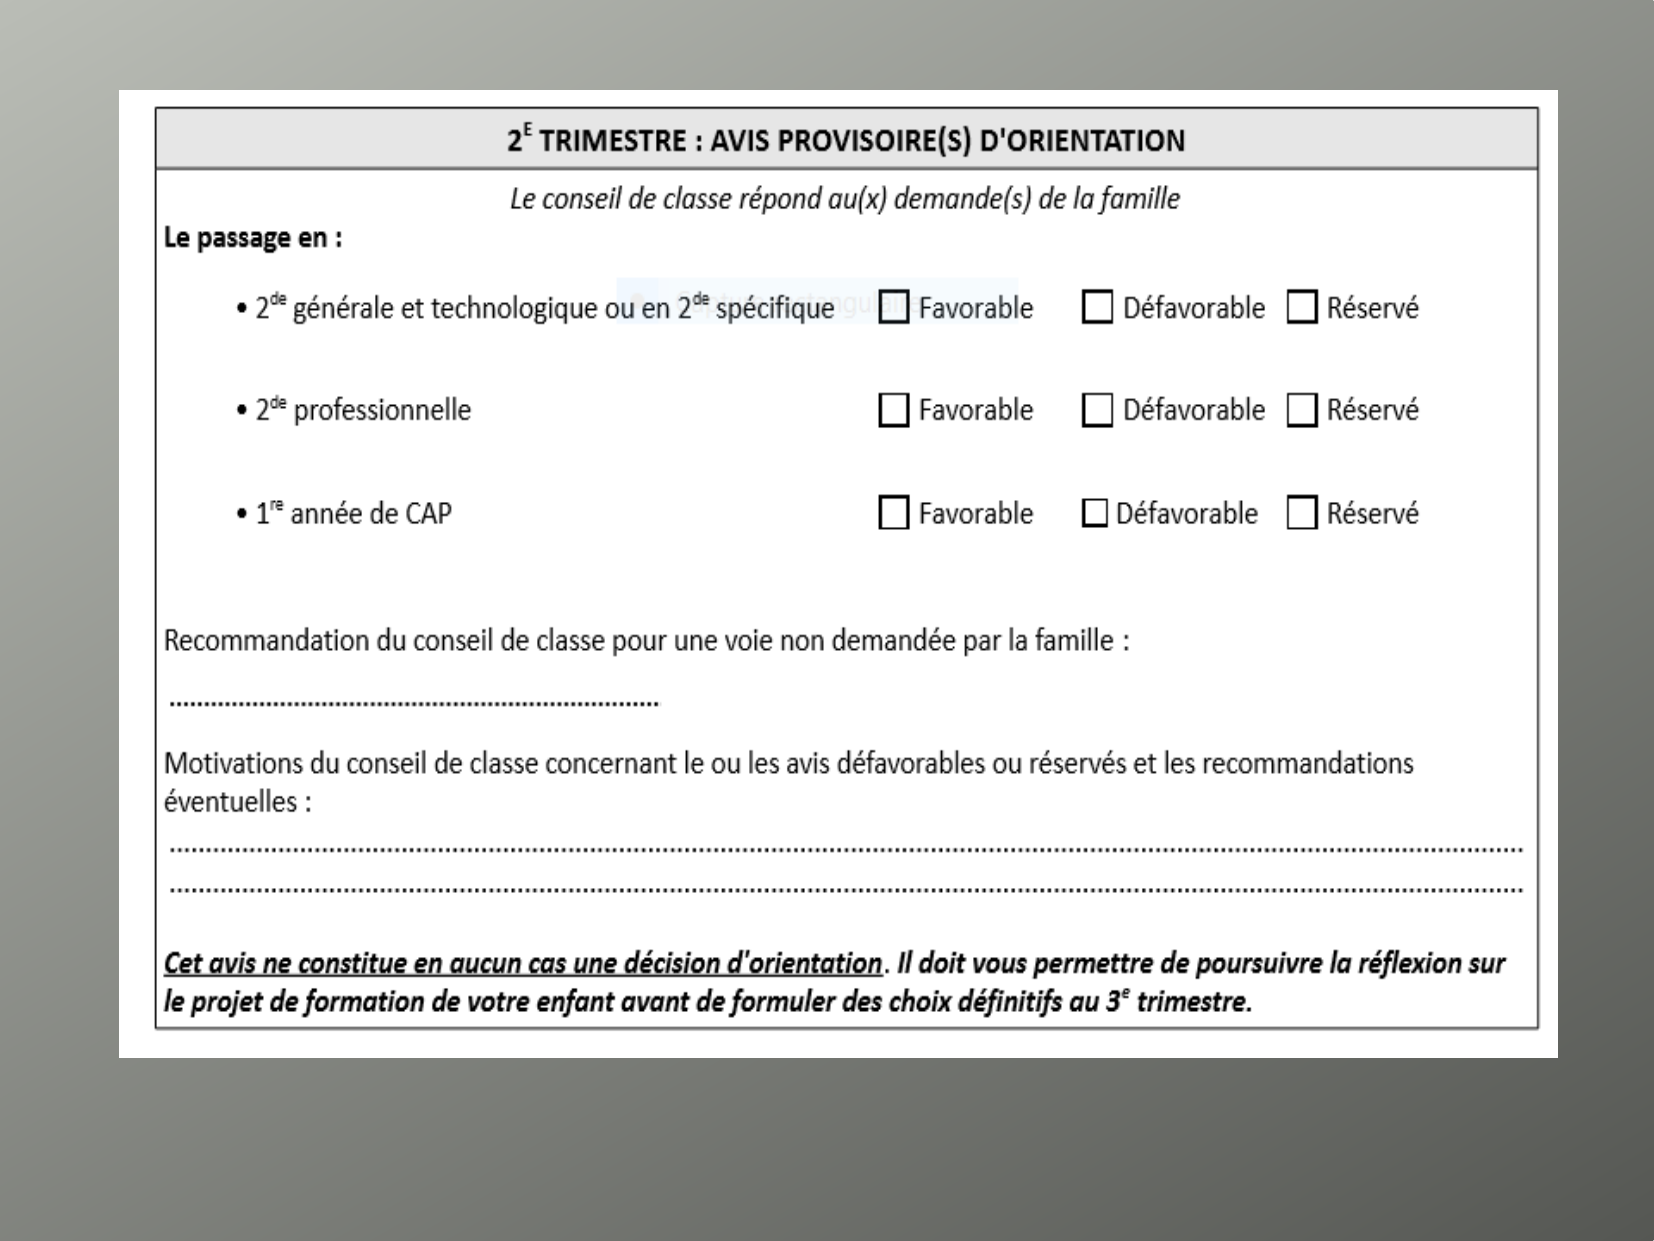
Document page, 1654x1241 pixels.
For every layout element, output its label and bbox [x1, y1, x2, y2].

picture [119, 90, 1558, 1058]
